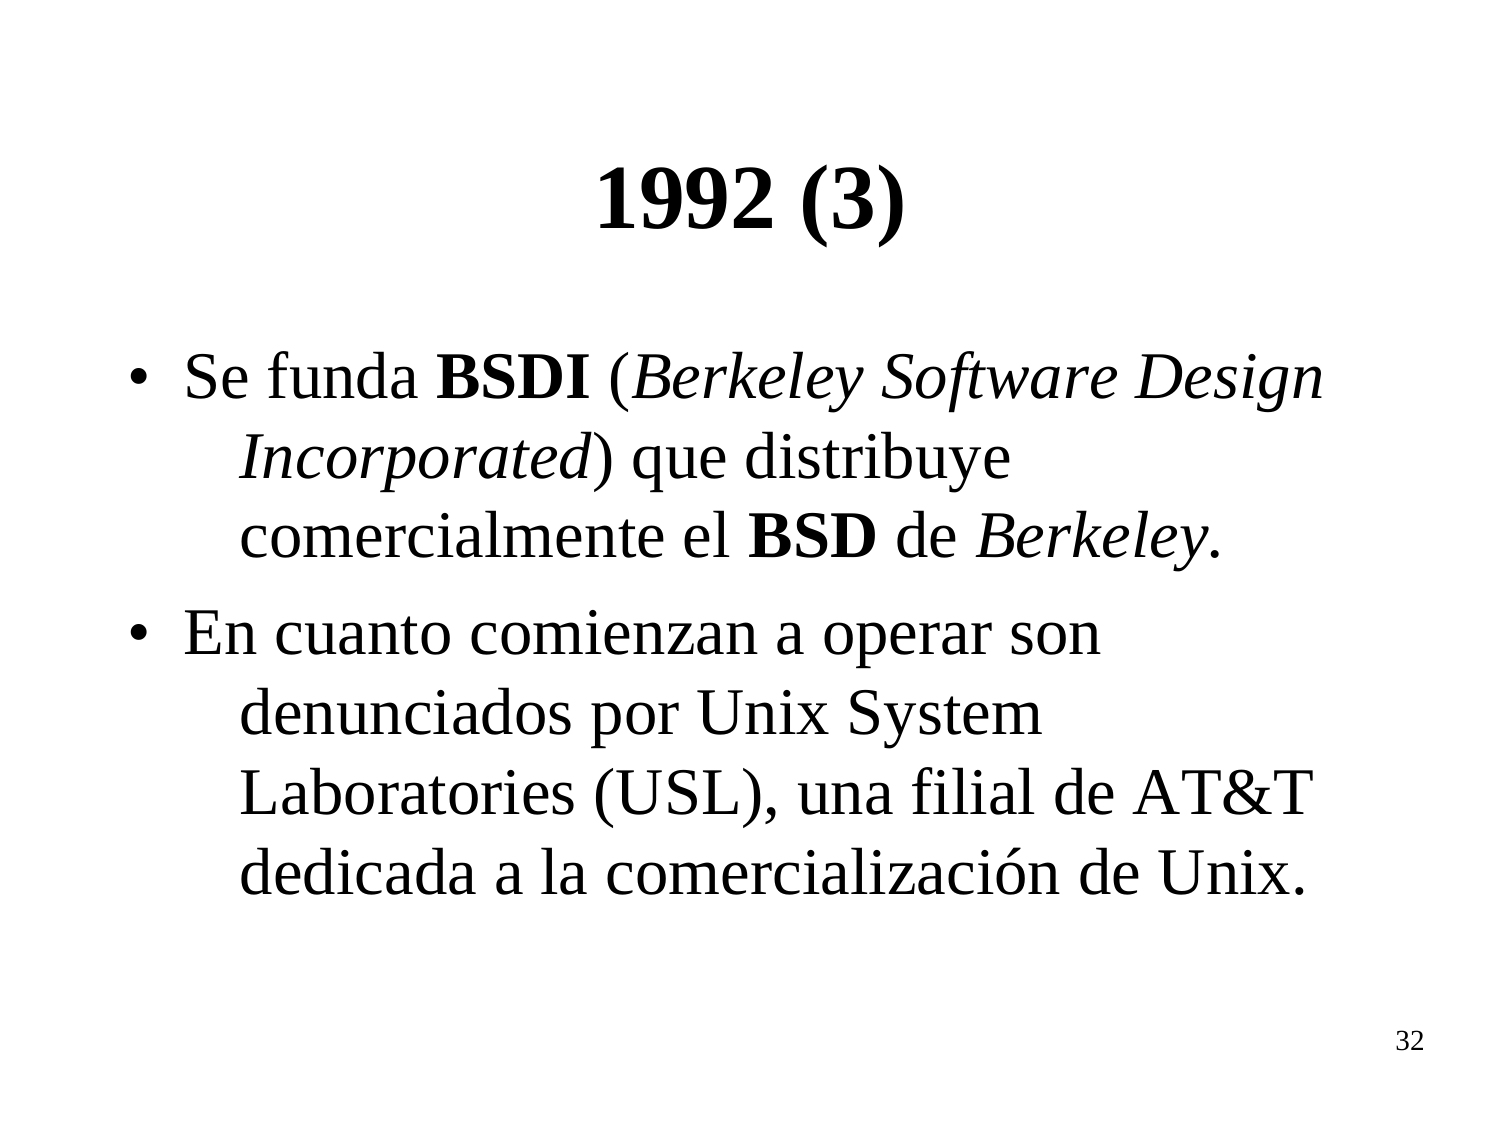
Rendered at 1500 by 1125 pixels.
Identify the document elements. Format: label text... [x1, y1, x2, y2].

list Se funda BSDI (Berkeley Software Design Incorporated) que distribuye comercialmente el BSD de Berkeley. En cuanto comienzan a operar son denunciados por Unix System Laboratories (USL), una filial de AT&T dedicada a la comercialización de Unix. [112, 324, 1388, 1000]
title 1992 (3) [112, 99, 1388, 288]
